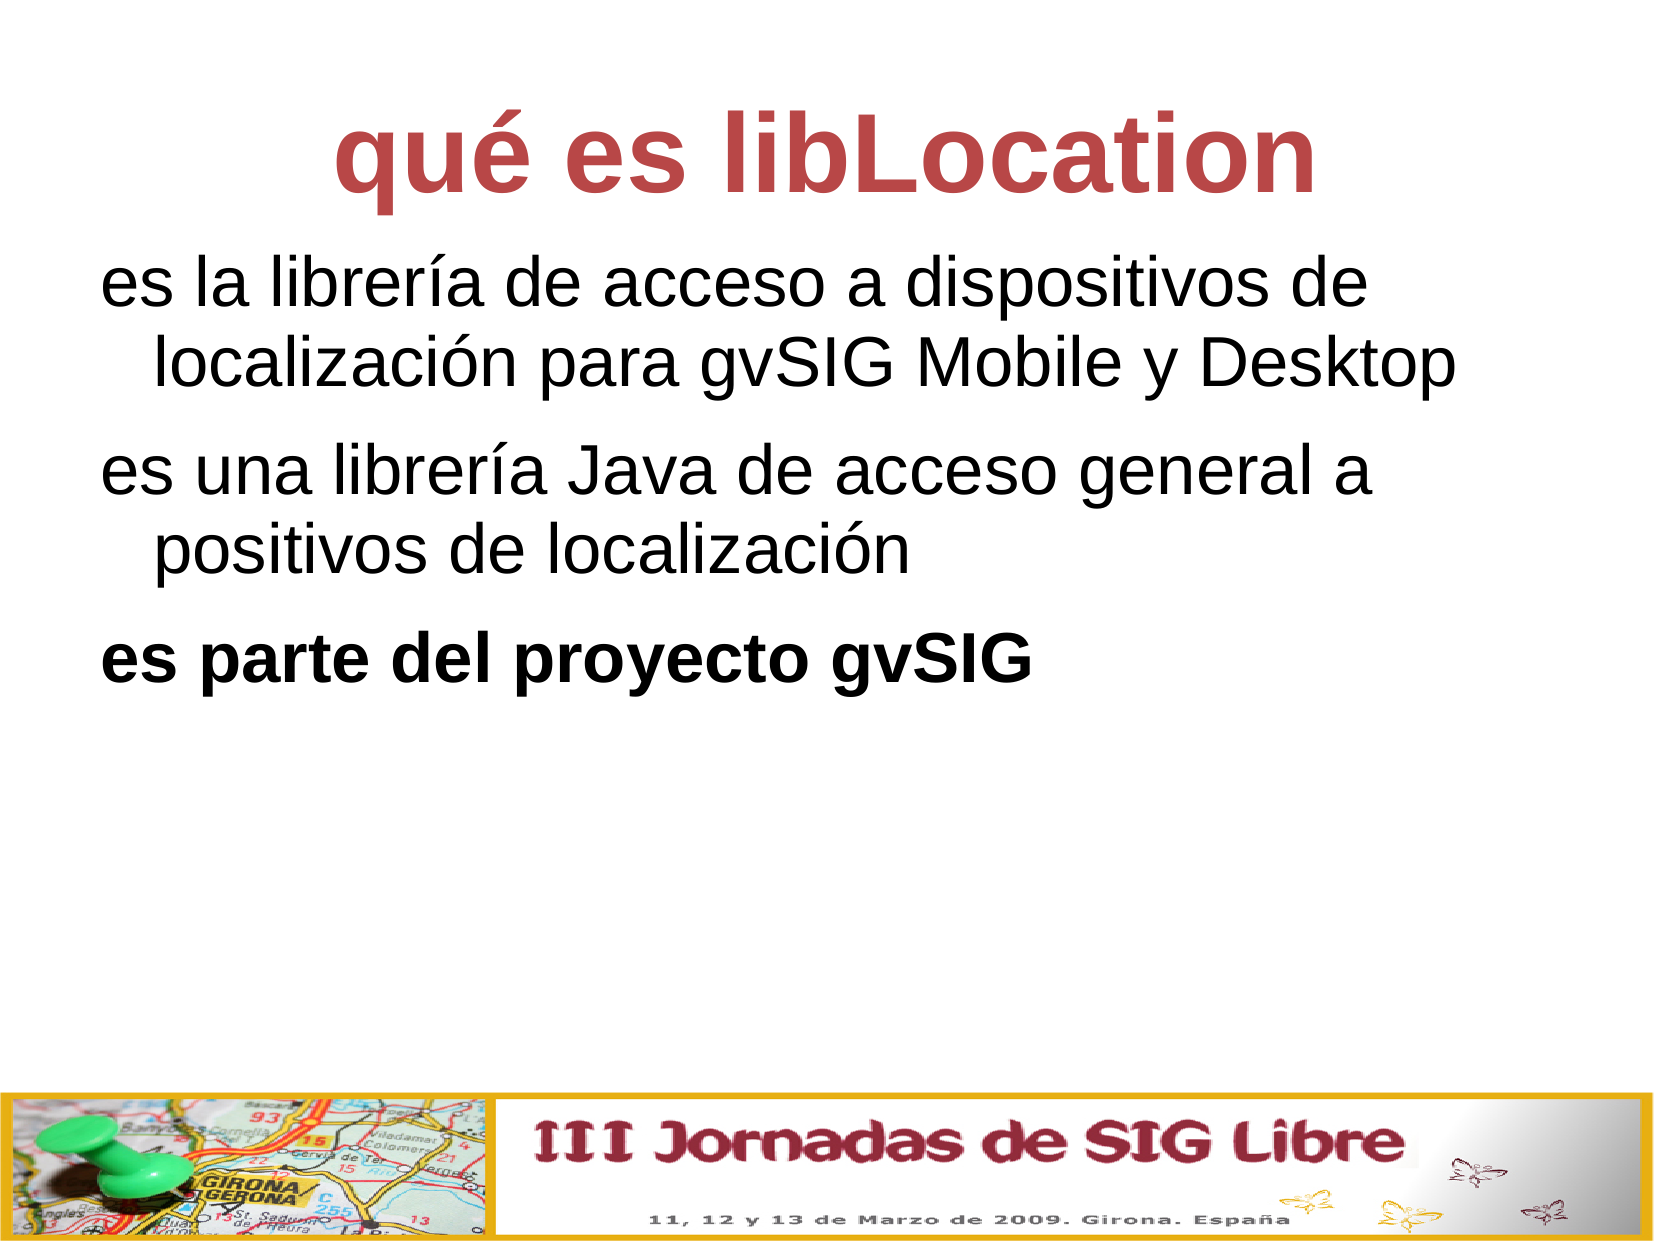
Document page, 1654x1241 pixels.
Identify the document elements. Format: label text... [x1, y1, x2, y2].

list es la librería de acceso a dispositivos de localización para gvSIG Mobile y Desktop es una librería Java de acceso general a positivos de localización es parte del proyecto gvSIG [82, 242, 1571, 1062]
picture [0, 1092, 1654, 1241]
title qué es libLocation [82, 49, 1571, 242]
